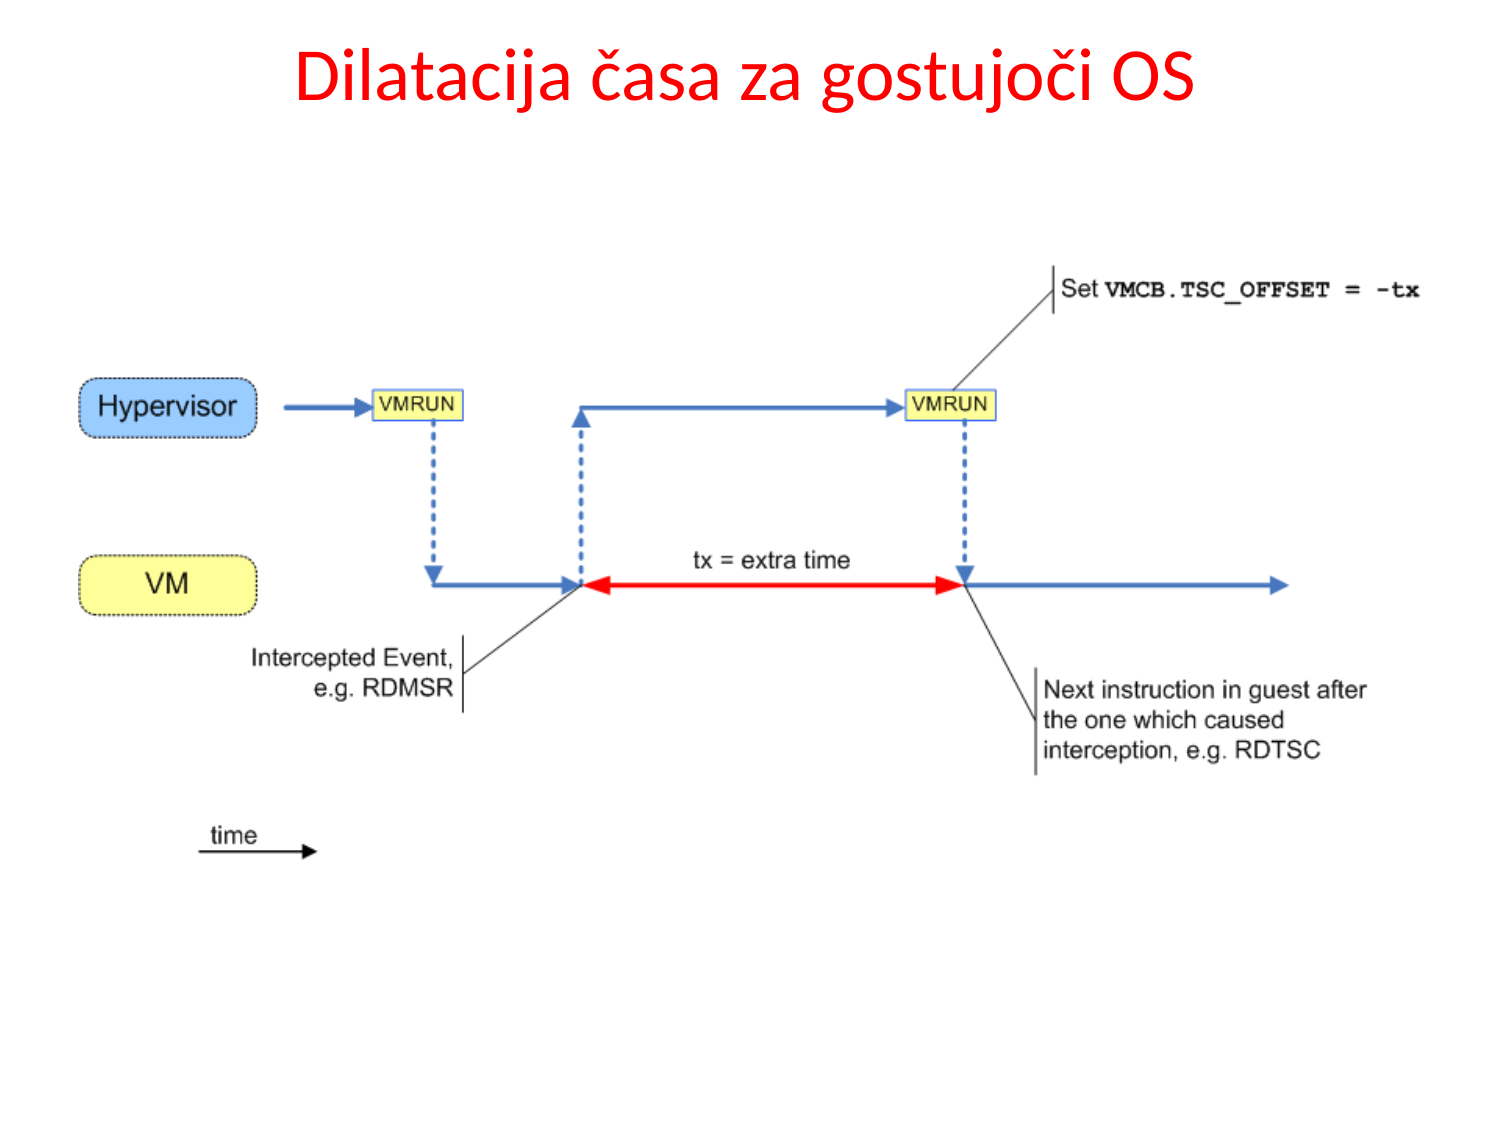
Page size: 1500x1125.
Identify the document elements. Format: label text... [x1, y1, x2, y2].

picture [78, 265, 1422, 860]
title Dilatacija časa za gostujoči OS [70, 0, 1421, 141]
